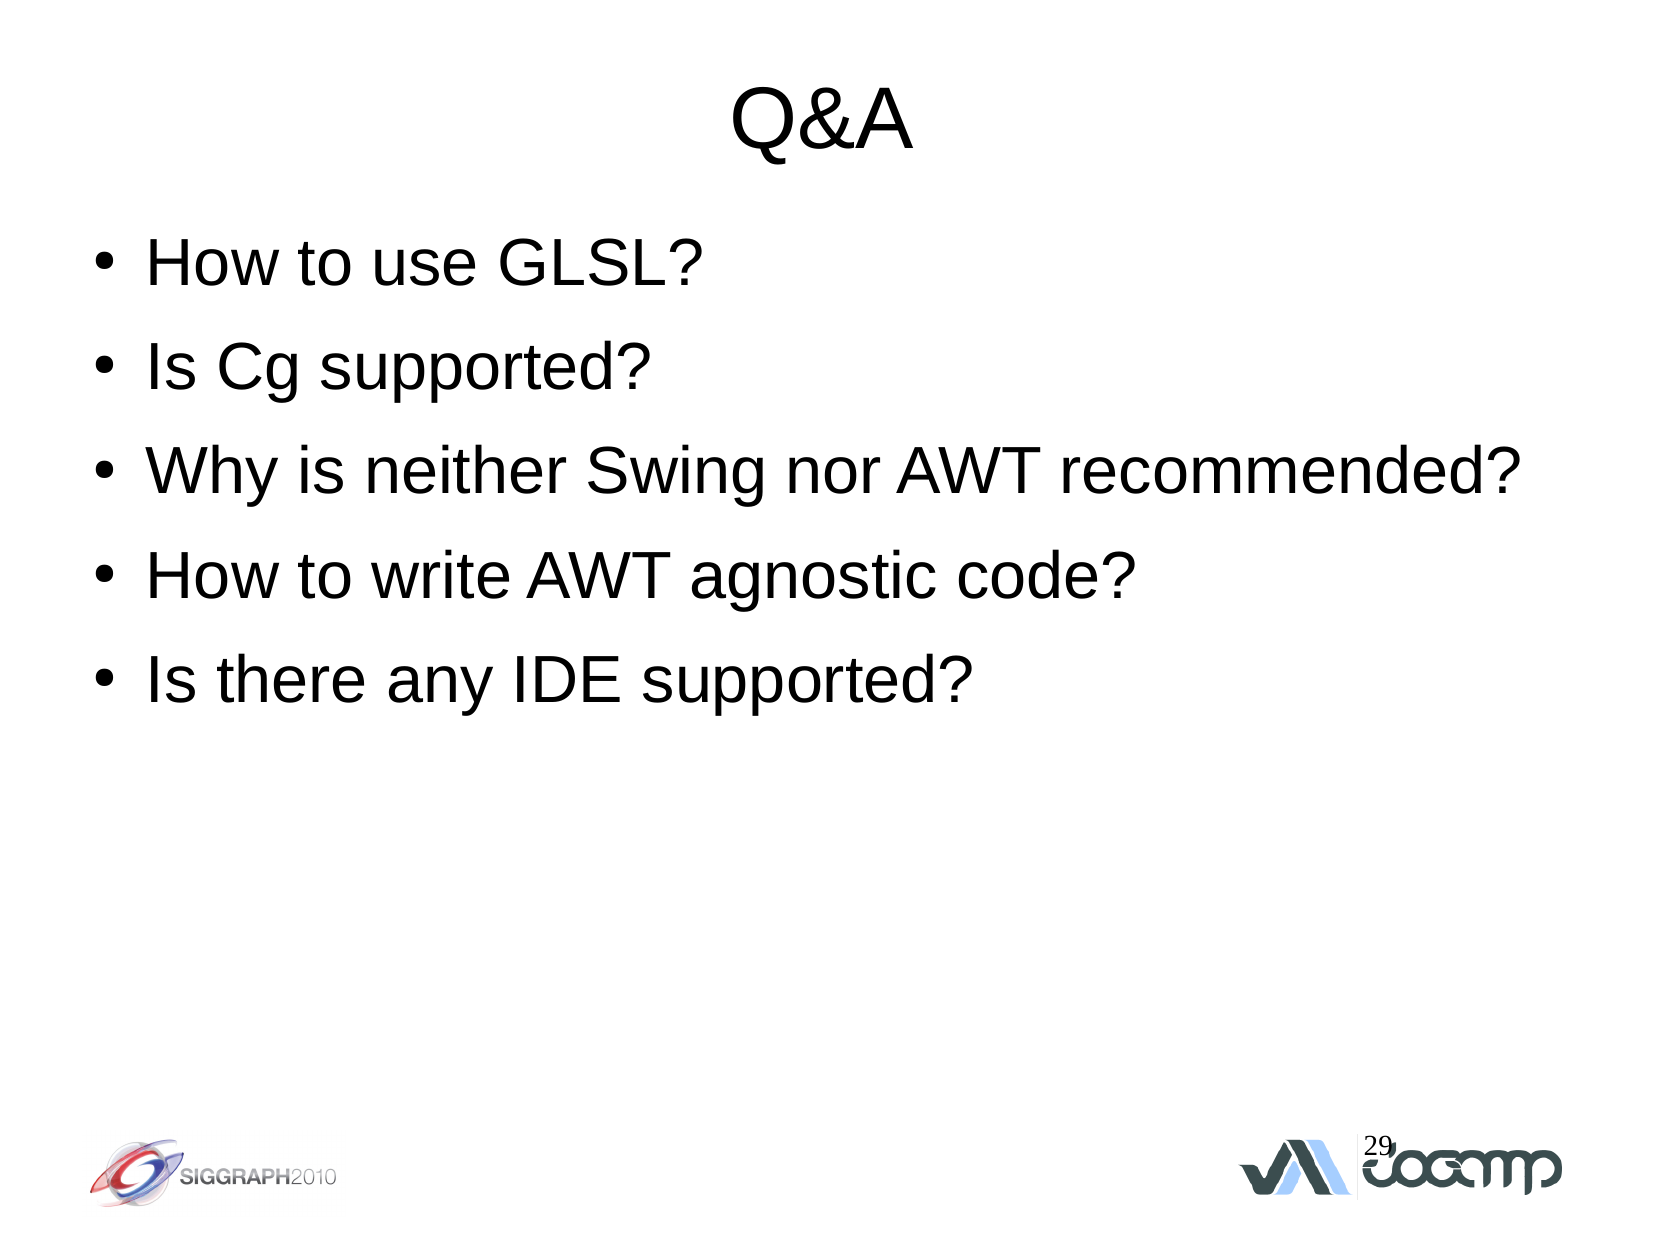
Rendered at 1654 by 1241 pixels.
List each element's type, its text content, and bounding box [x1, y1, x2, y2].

picture [1237, 1134, 1562, 1200]
picture [82, 1130, 346, 1217]
list How to use GLSL? Is Cg supported? Why is neither Swing nor AWT recommended? How to write AWT agnostic code? Is there any IDE supported? [75, 225, 1571, 1109]
title Q&A [68, 56, 1576, 181]
